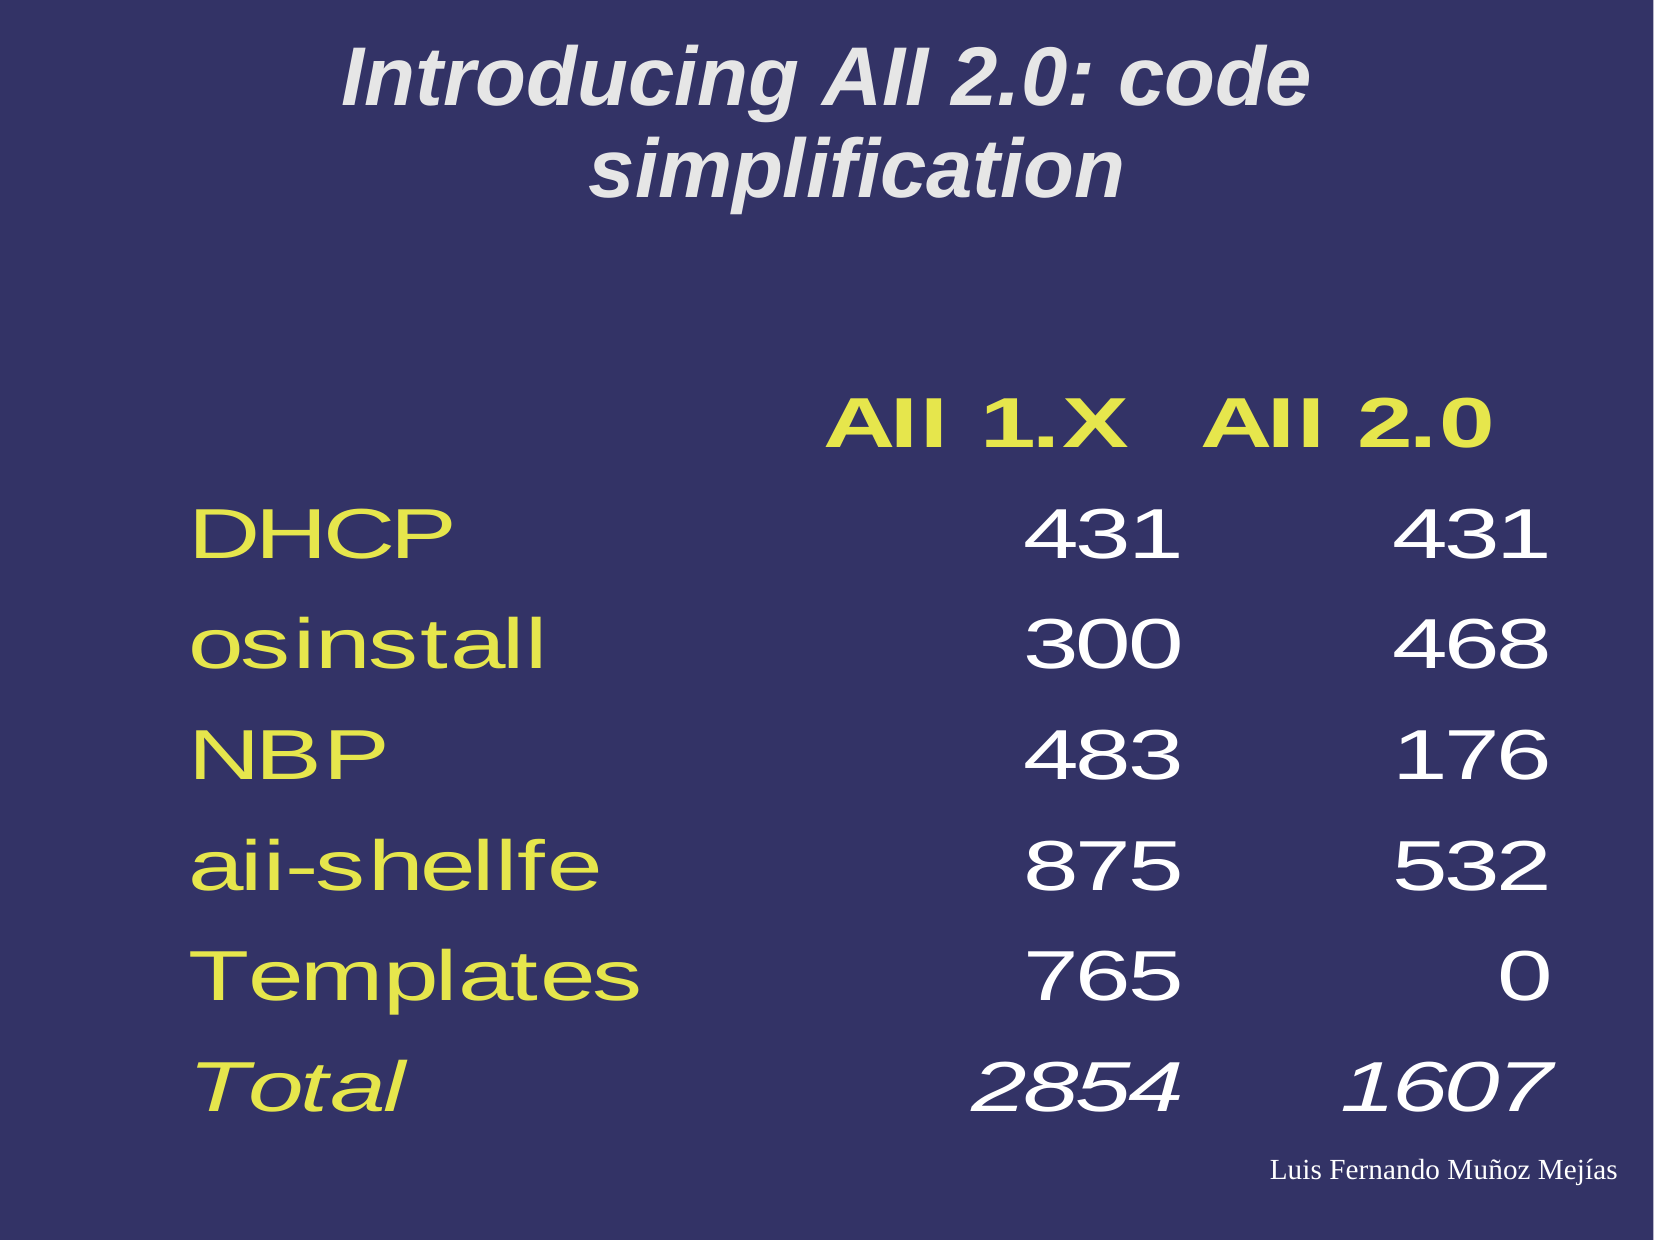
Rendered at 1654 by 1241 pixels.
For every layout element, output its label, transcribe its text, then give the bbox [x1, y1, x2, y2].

title Introducing AII 2.0: code simplification [121, 19, 1534, 227]
chart [178, 364, 1570, 1147]
